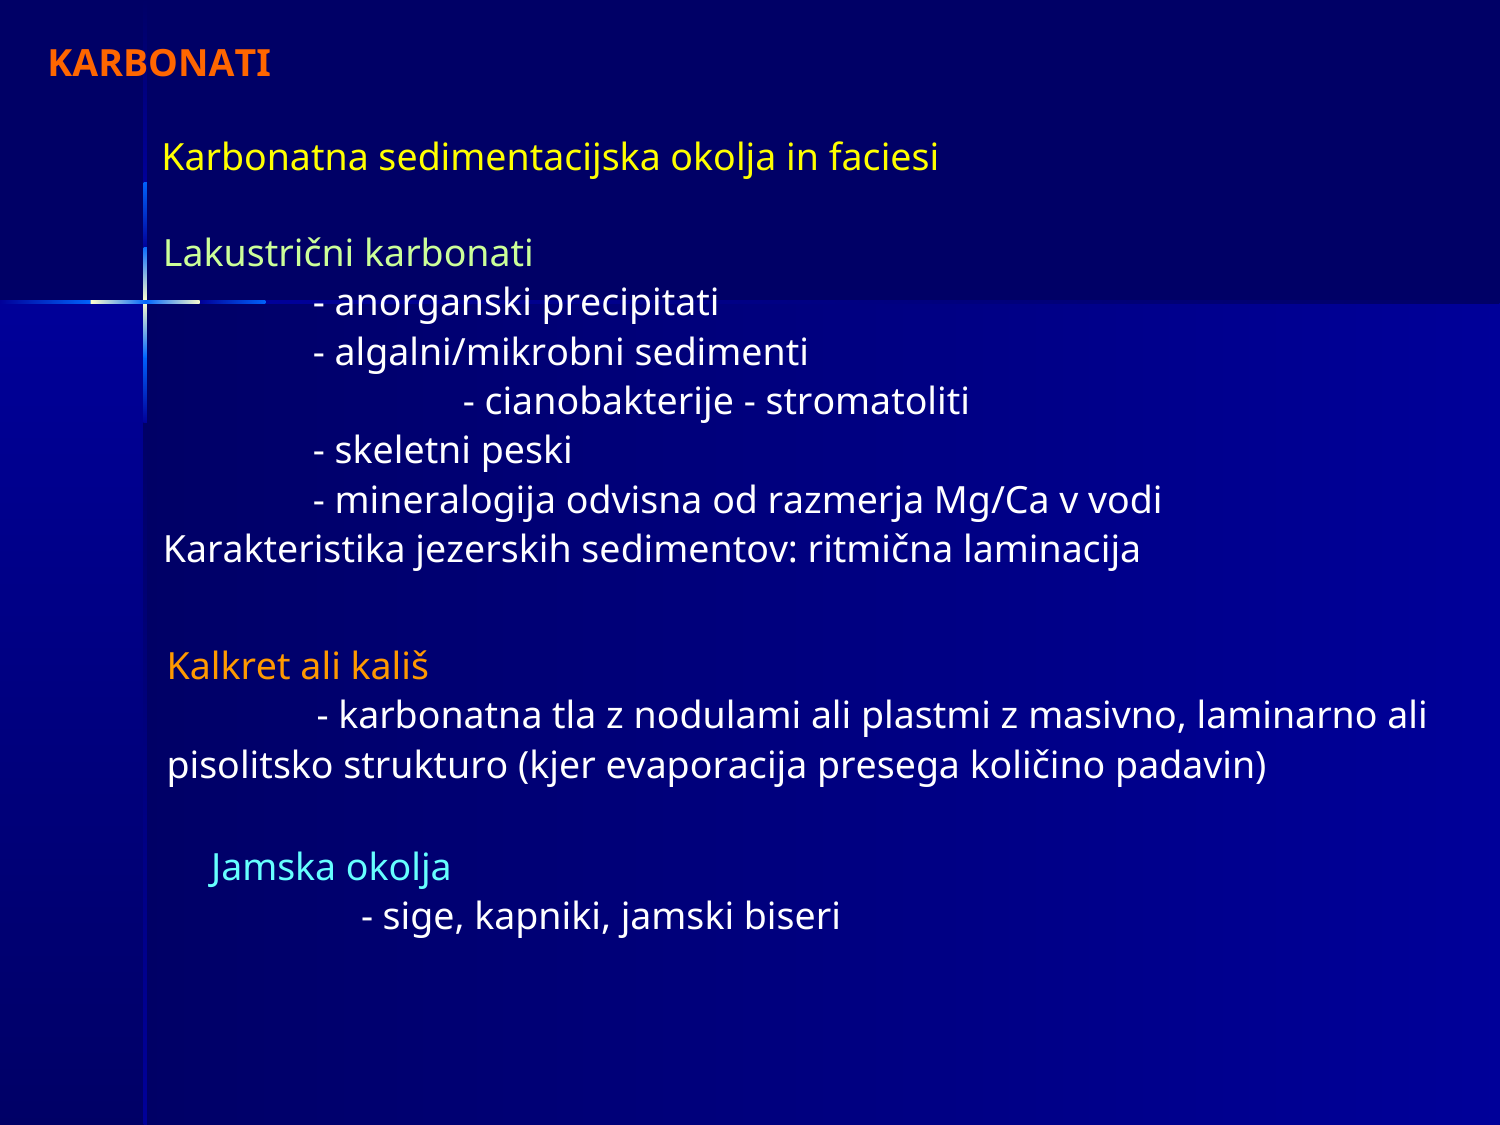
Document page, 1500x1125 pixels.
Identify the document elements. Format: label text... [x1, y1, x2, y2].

text_box Karbonatna sedimentacijska okolja in faciesi [146, 125, 956, 186]
text_box Jamska okolja - sige, kapniki, jamski biseri [196, 830, 857, 995]
text_box Kalkret ali kališ - karbonatna tla z nodulami ali plastmi z masivno, laminarno ali pisolitsko strukturo (kjer evaporacija presega količino padavin) [151, 629, 1454, 794]
text_box KARBONATI [32, 30, 286, 92]
text_box Lakustrični karbonati - anorganski precipitati - algalni/mikrobni sedimenti - cianobakterije - stromatoliti - skeletni peski - mineralogija odvisna od razmerja Mg/Ca v vodi Karakteristika jezerskih sedimentov: ritmična laminacija [148, 216, 1179, 579]
